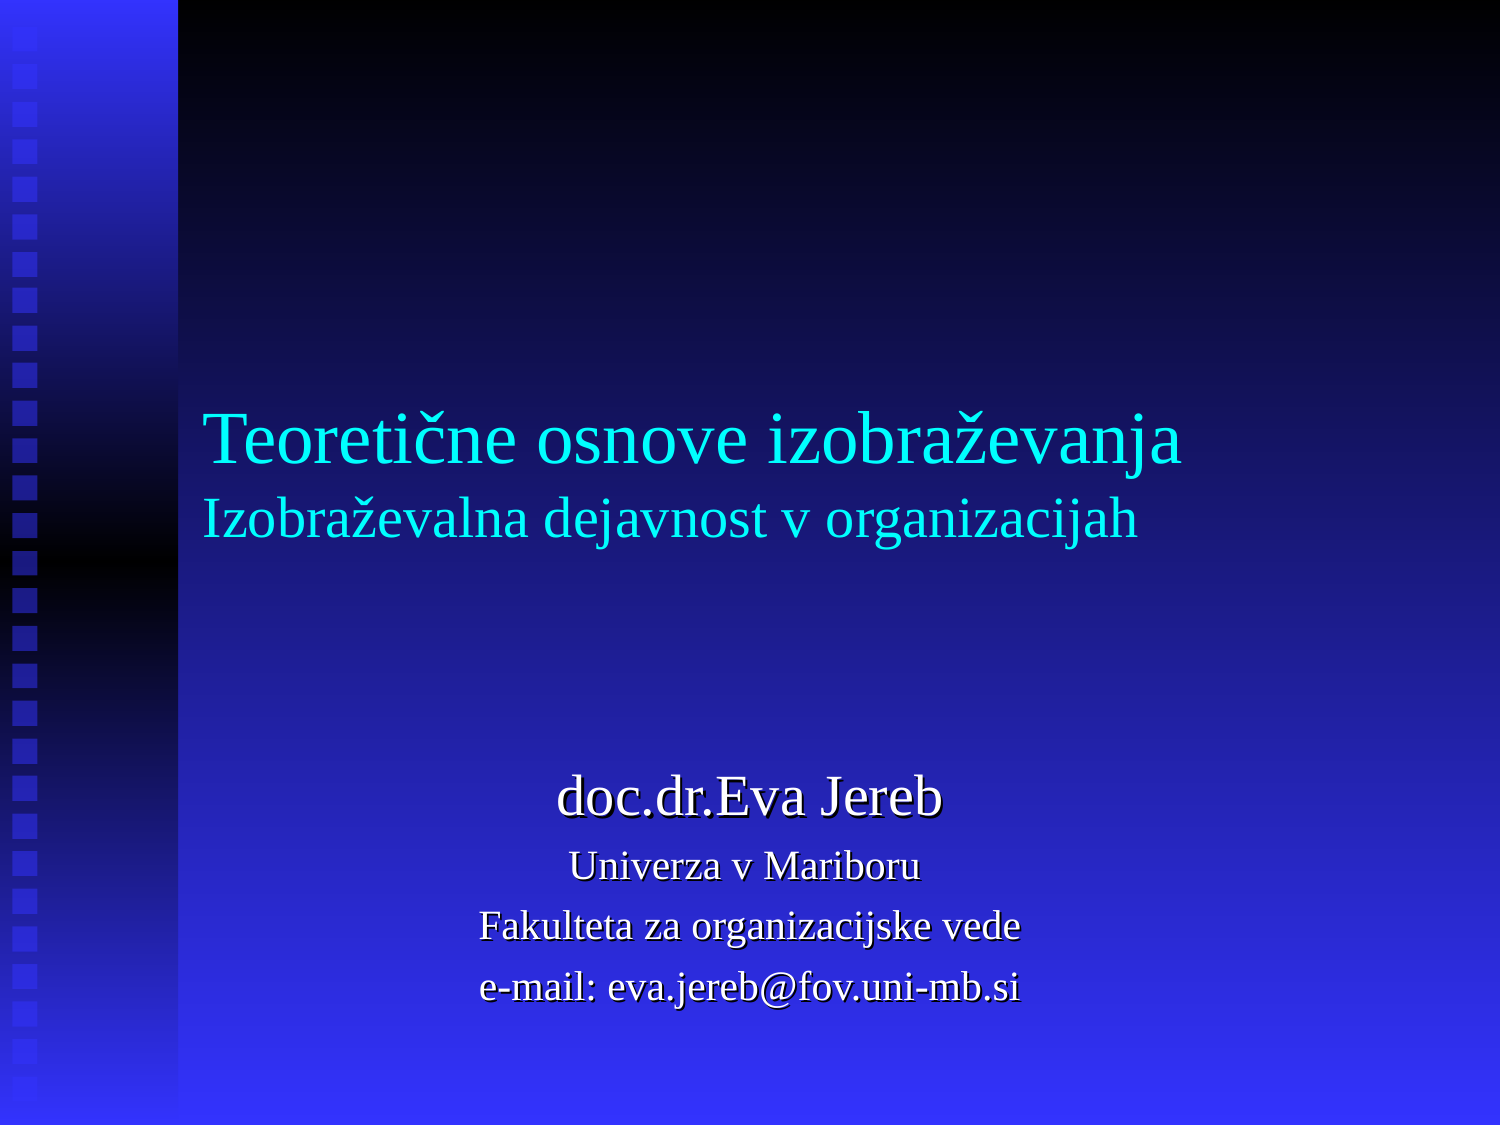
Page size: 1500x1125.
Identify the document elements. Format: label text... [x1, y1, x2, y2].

title Teoretične osnove izobraževanja Izobraževalna dejavnost v organizacijah [187, 374, 1463, 563]
subtitle doc.dr.Eva Jereb Univerza v Mariboru Fakulteta za organizacijske vede e-mail: eva.jereb@fov.uni-mb.si [225, 750, 1276, 1077]
